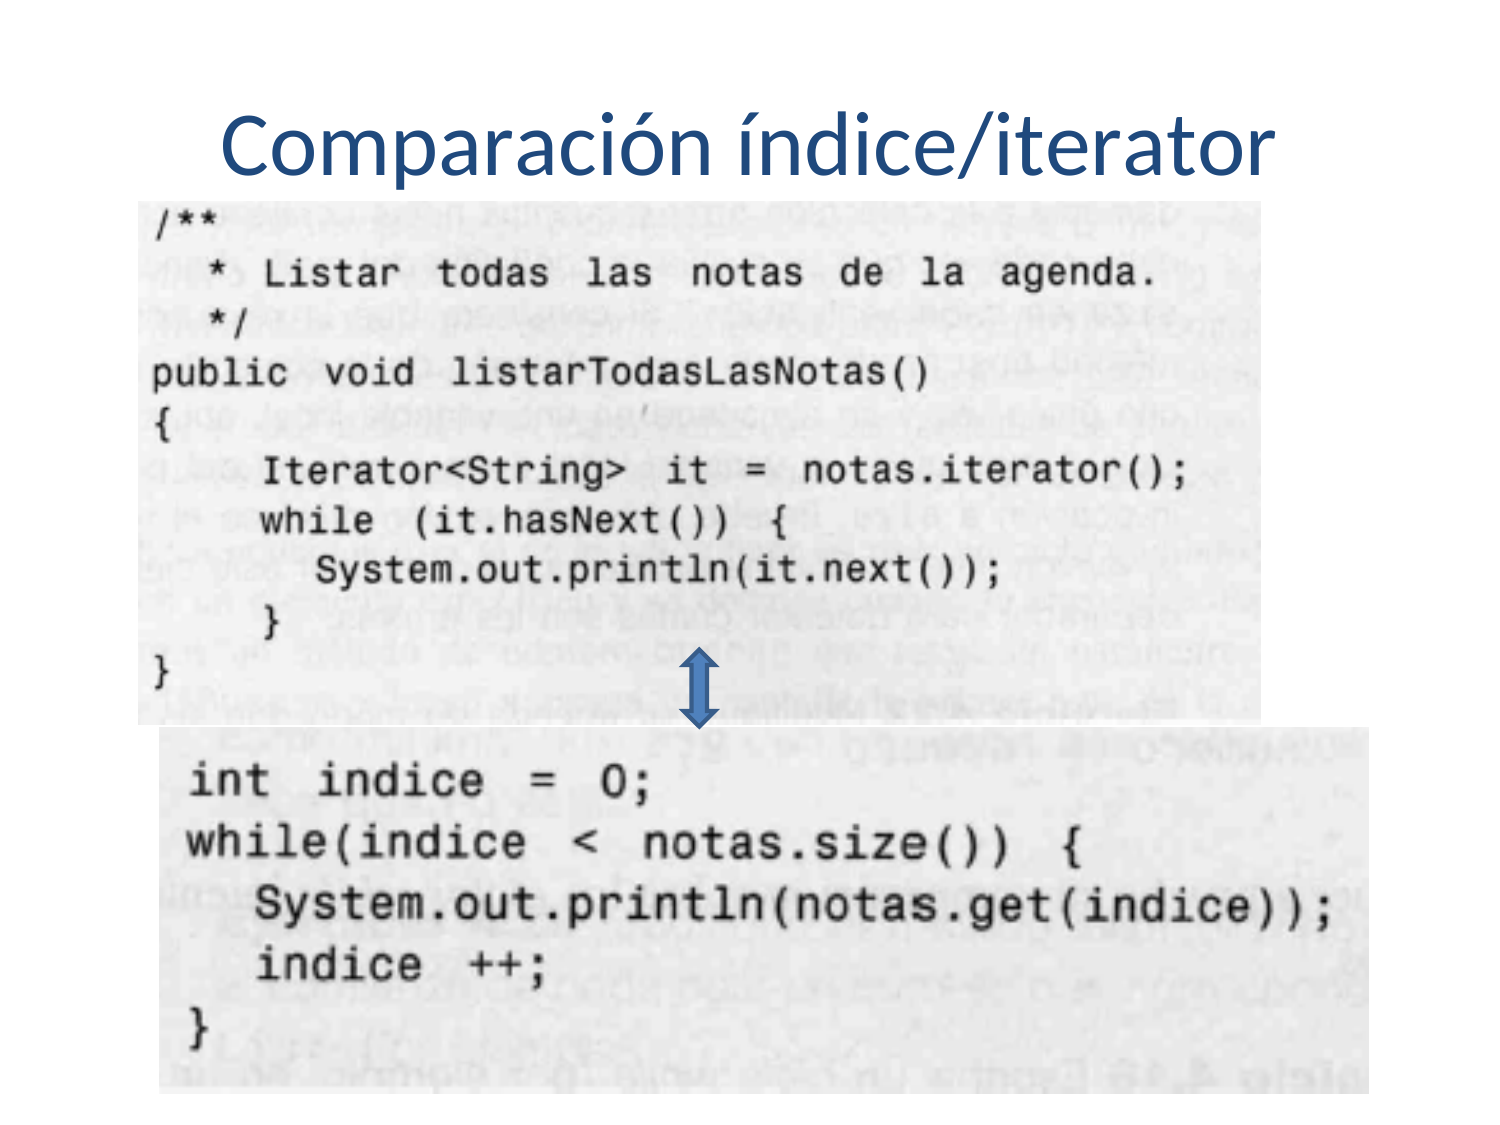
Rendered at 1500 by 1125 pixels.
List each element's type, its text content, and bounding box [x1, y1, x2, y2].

picture [138, 233, 1261, 725]
picture [159, 727, 1369, 1094]
title Comparación índice/iterator [75, 45, 1426, 233]
text_box [683, 649, 715, 727]
